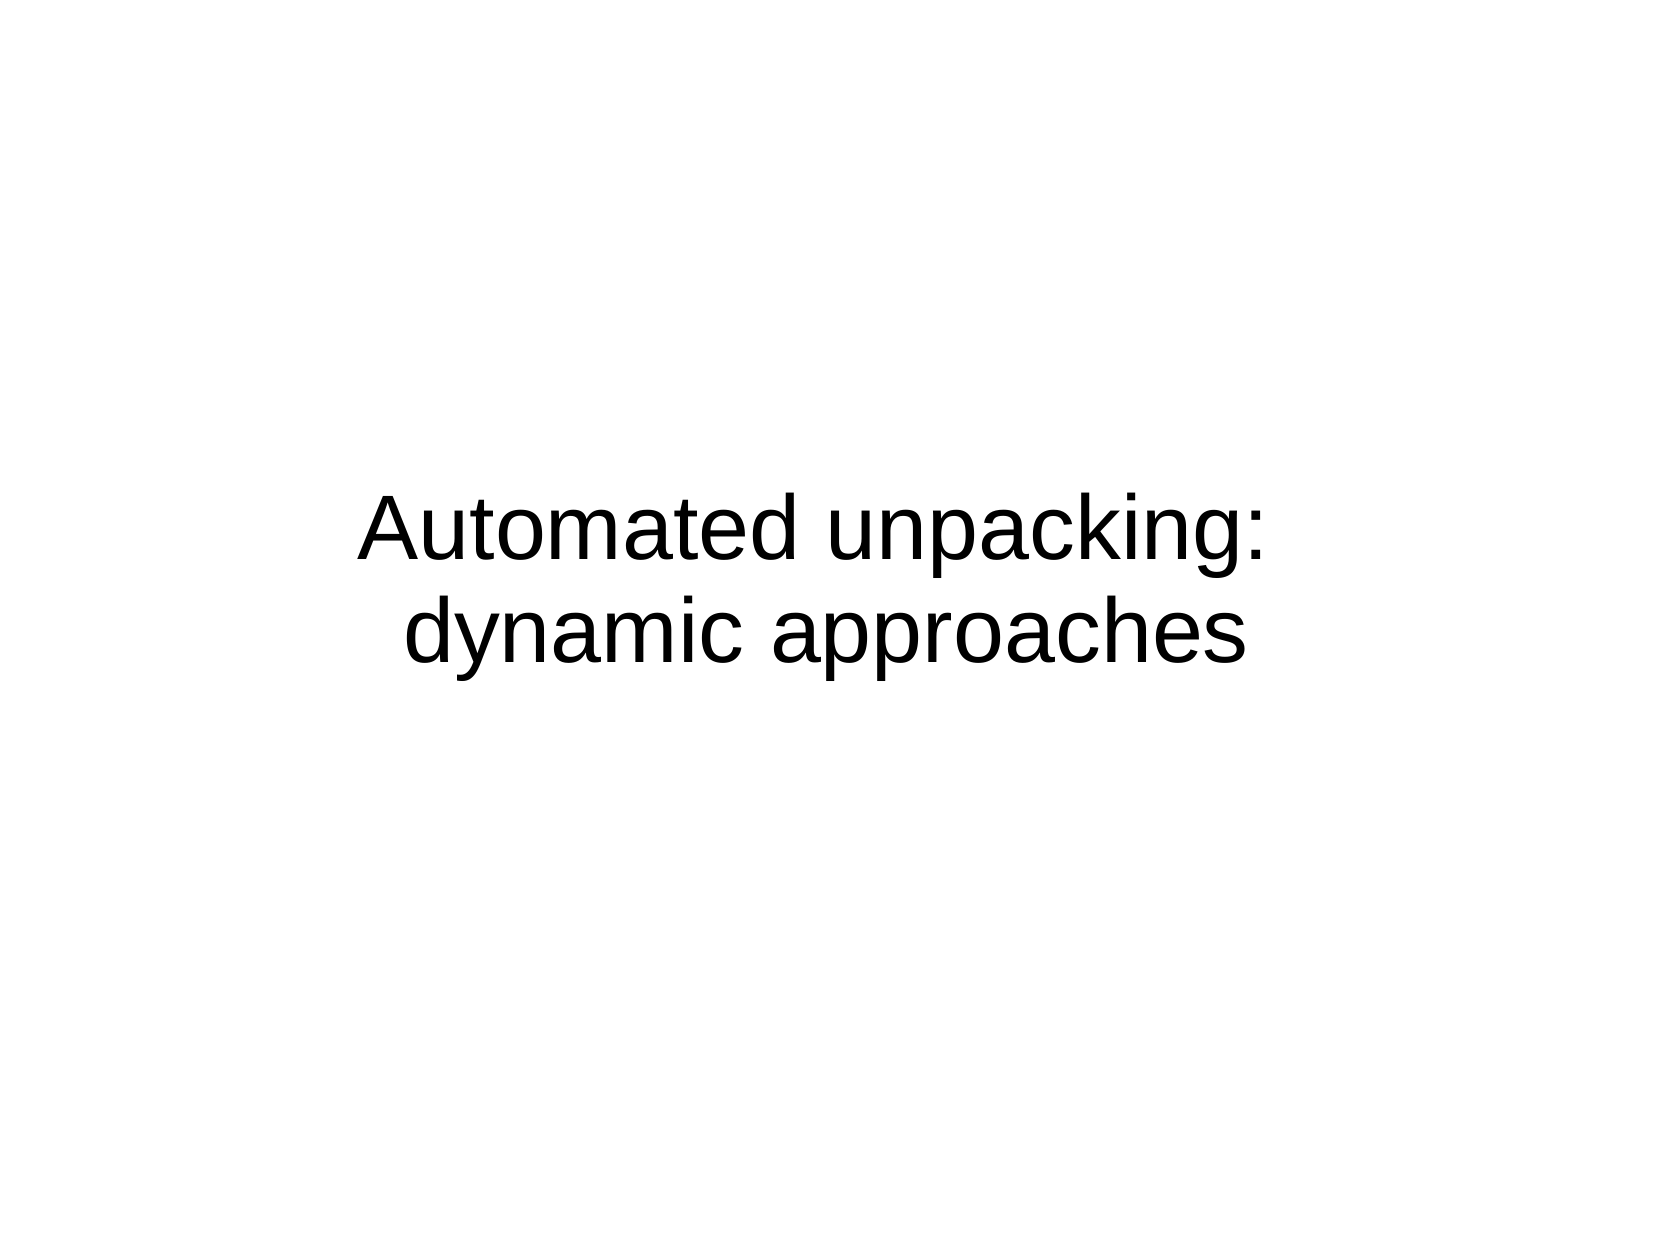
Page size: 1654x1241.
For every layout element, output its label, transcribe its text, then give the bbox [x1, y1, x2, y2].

subtitle Automated unpacking: dynamic approaches [82, 49, 1571, 1109]
